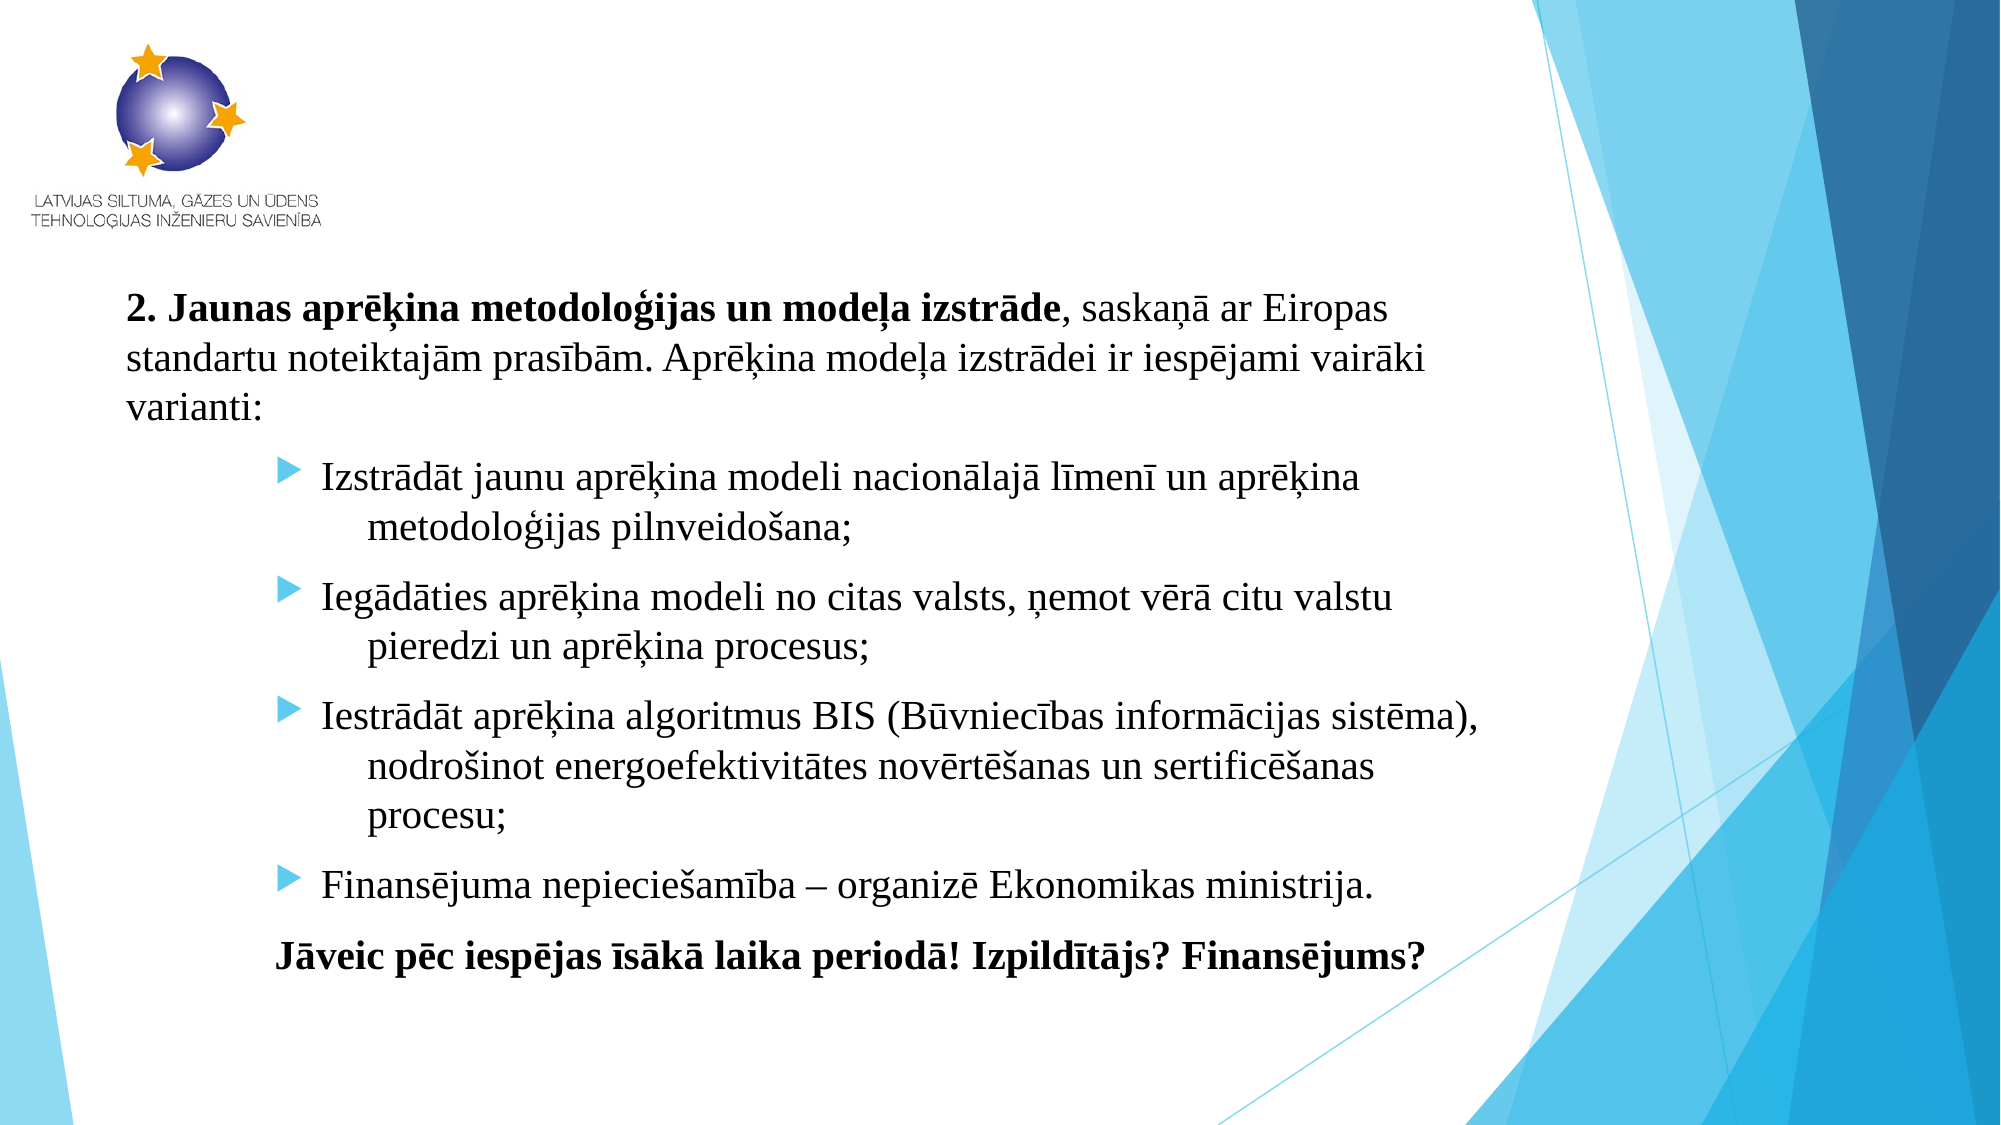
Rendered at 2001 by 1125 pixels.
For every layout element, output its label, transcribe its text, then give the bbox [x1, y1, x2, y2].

picture [31, 39, 321, 229]
list 2. Jaunas aprēķina metodoloģijas un modeļa izstrāde, saskaņā ar Eiropas standartu noteiktajām prasībām. Aprēķina modeļa izstrādei ir iespējami vairāki varianti: Izstrādāt jaunu aprēķina modeli nacionālajā līmenī un aprēķina metodoloģijas pilnveidošana; Iegādāties aprēķina modeli no citas valsts, ņemot vērā citu valstu pieredzi un aprēķina procesus; Iestrādāt aprēķina algoritmus BIS (Būvniecības informācijas sistēma), nodrošinot energoefektivitātes novērtēšanas un sertificēšanas procesu; Finansējuma nepieciešamība – organizē Ekonomikas ministrija. Jāveic pēc iespējas īsākā laika periodā! Izpildītājs? Finansējums? [111, 272, 1522, 992]
